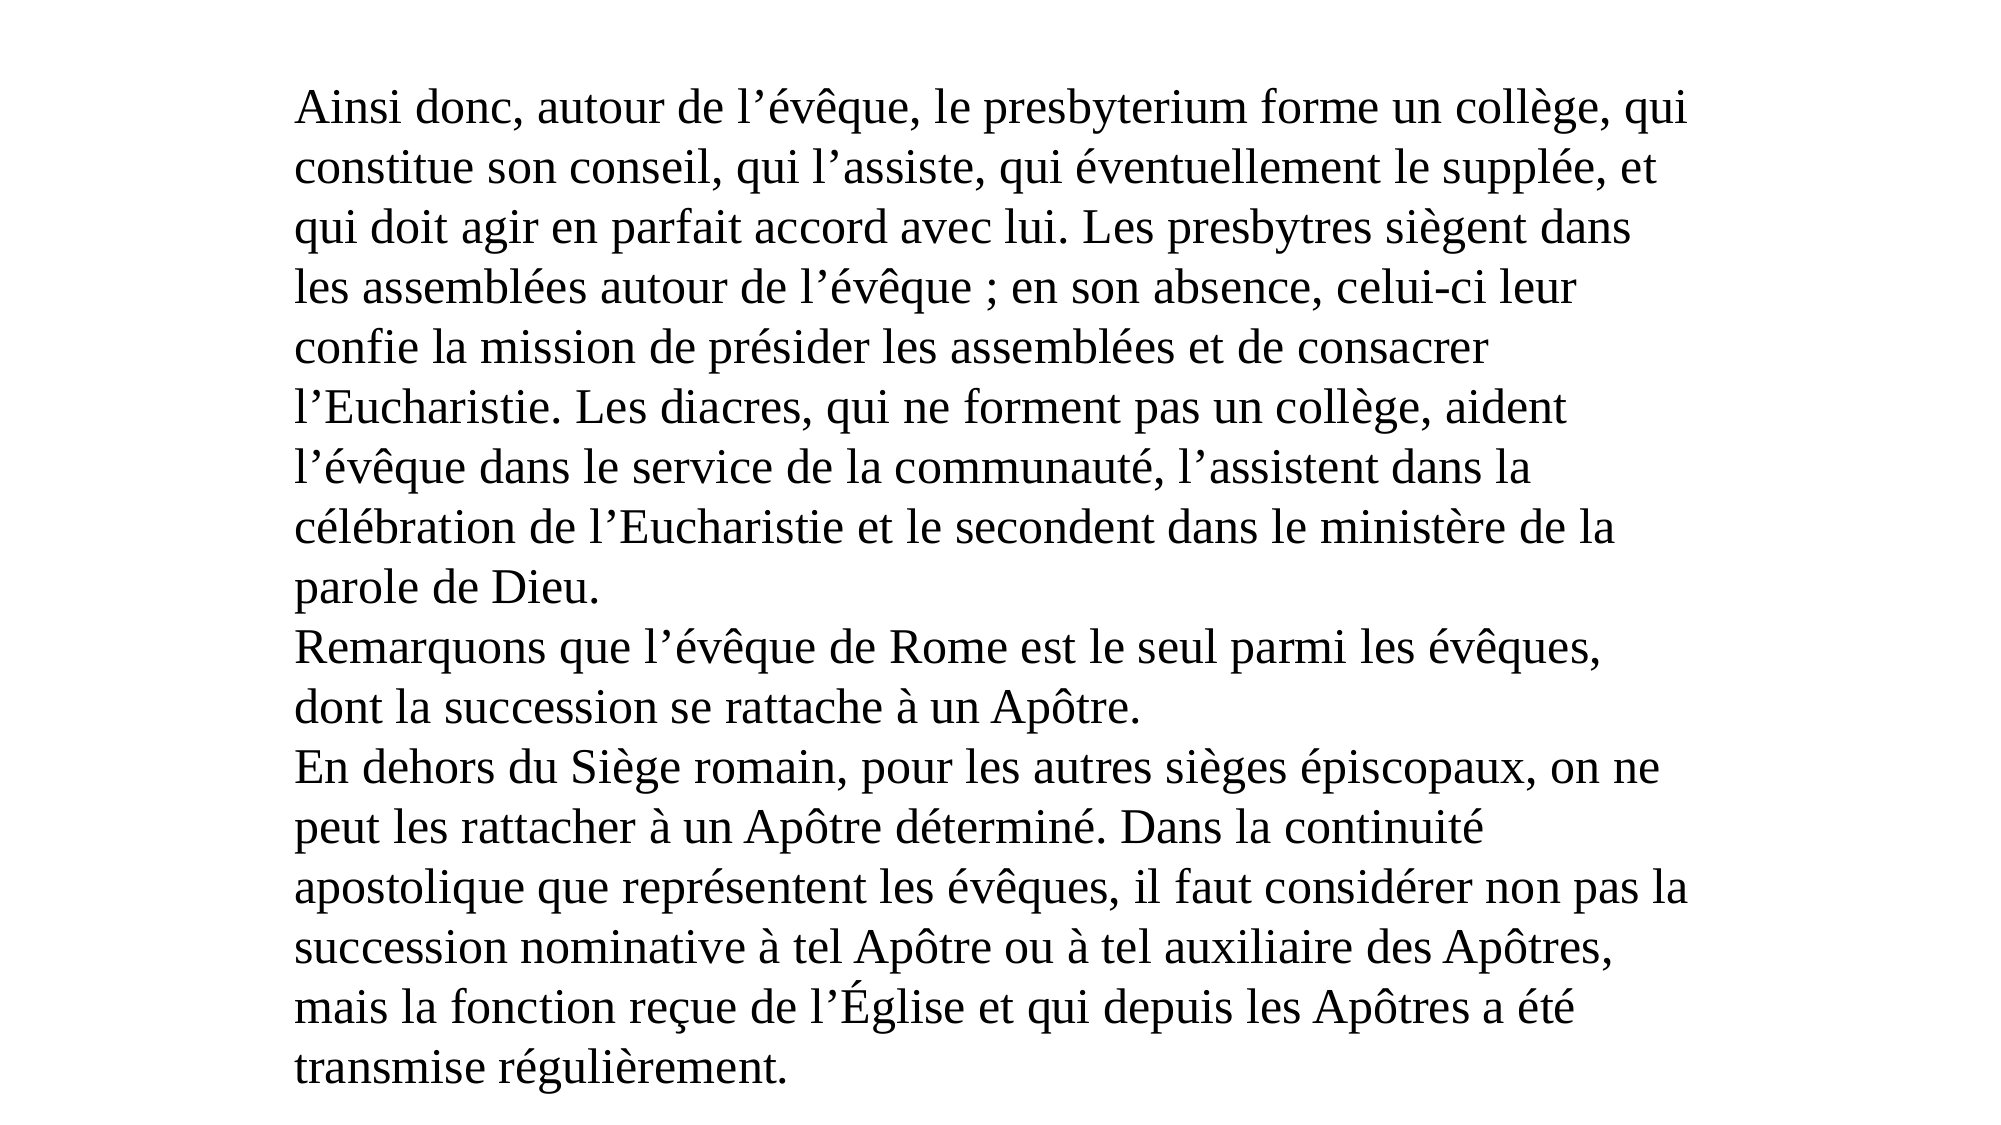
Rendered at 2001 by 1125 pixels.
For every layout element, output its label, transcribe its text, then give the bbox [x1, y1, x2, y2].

text_box Ainsi donc, autour de l’évêque, le presbyterium forme un collège, qui constitue son conseil, qui l’assiste, qui éventuellement le supplée, et qui doit agir en parfait accord avec lui. Les presbytres siègent dans les assemblées autour de l’évêque ; en son absence, celui-ci leur confie la mission de présider les assemblées et de consacrer l’Eucharistie. Les diacres, qui ne forment pas un collège, aident l’évêque dans le service de la communauté, l’assistent dans la célébration de l’Eucharistie et le secondent dans le ministère de la parole de Dieu. Remarquons que l’évêque de Rome est le seul parmi les évêques, dont la succession se rattache à un Apôtre. En dehors du Siège romain, pour les autres sièges épiscopaux, on ne peut les rattacher à un Apôtre déterminé. Dans la continuité apostolique que représentent les évêques, il faut considérer non pas la succession nominative à tel Apôtre ou à tel auxiliaire des Apôtres, mais la fonction reçue de l’Église et qui depuis les Apôtres a été transmise régulièrement. [279, 66, 1709, 1112]
